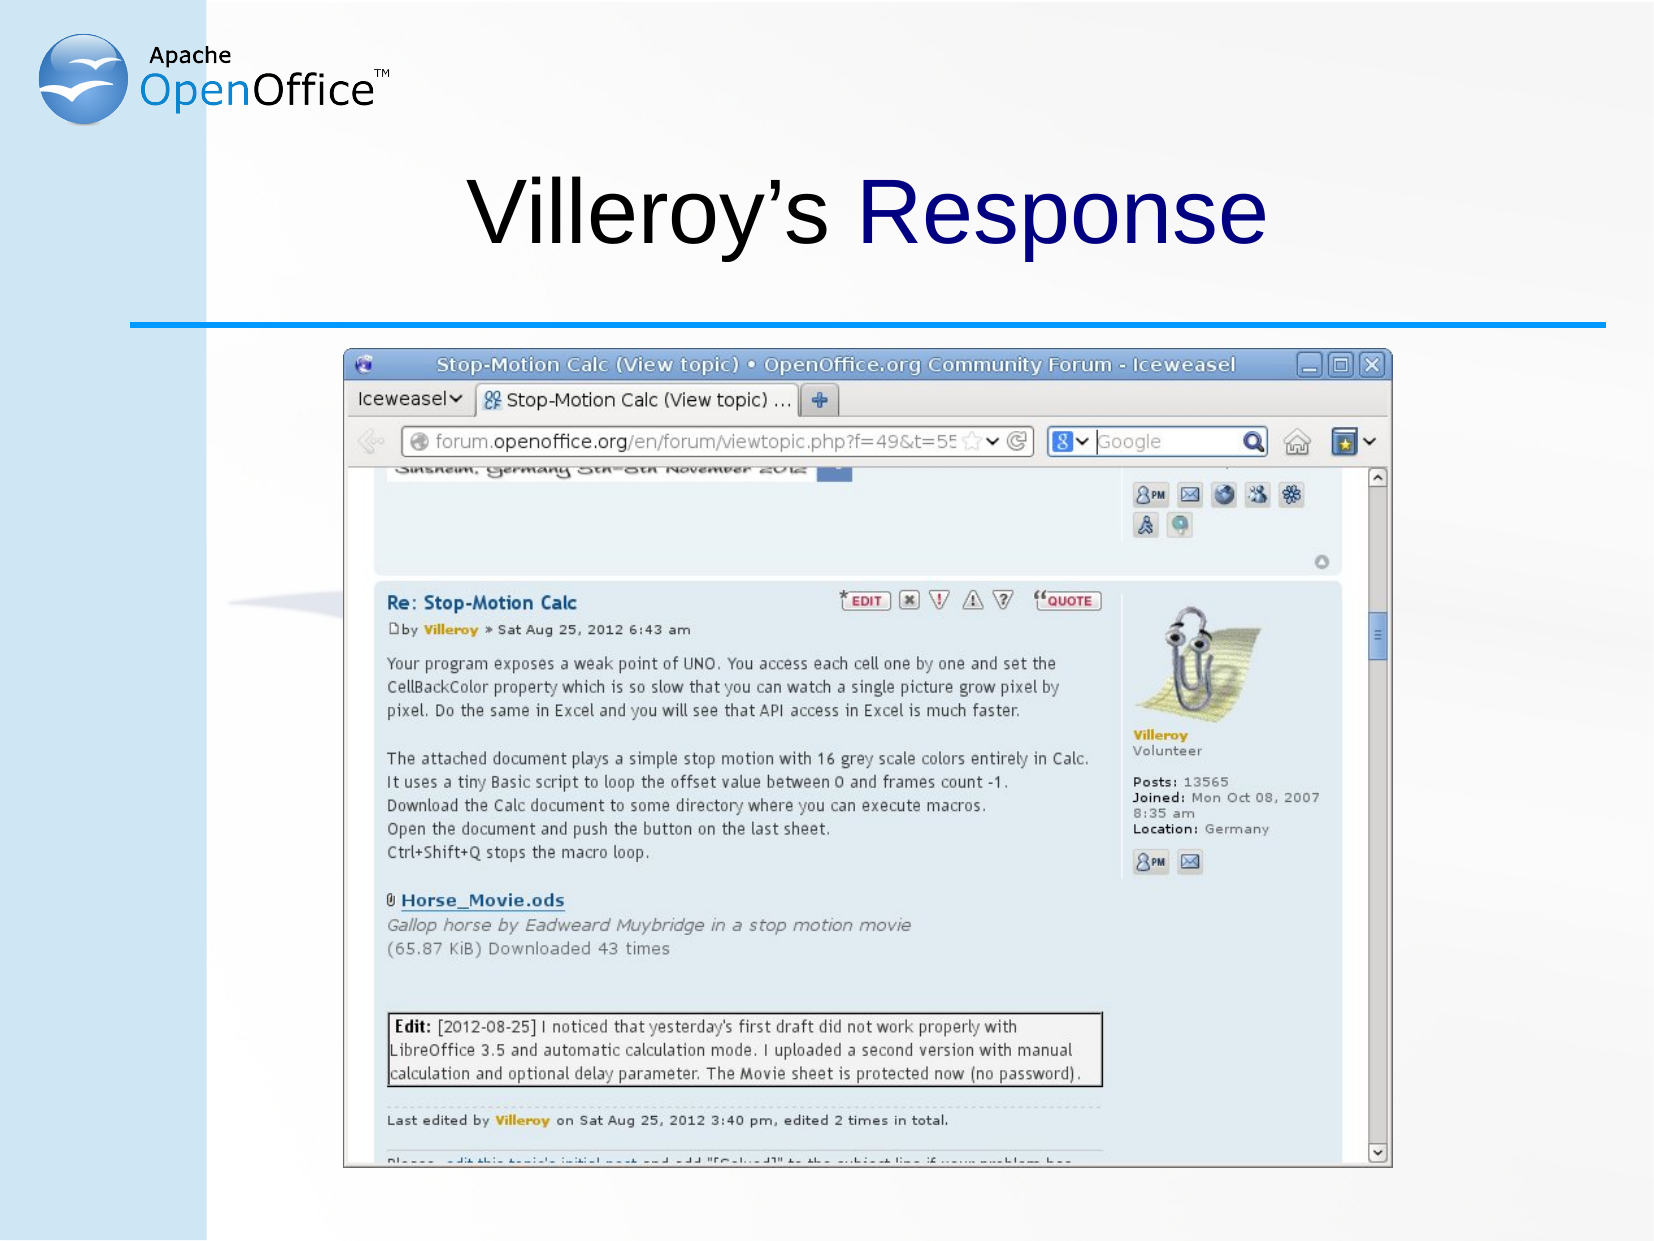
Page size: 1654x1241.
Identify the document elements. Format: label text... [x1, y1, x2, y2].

title Villeroy’s Response [165, 108, 1571, 316]
picture [35, 2, 1654, 1241]
